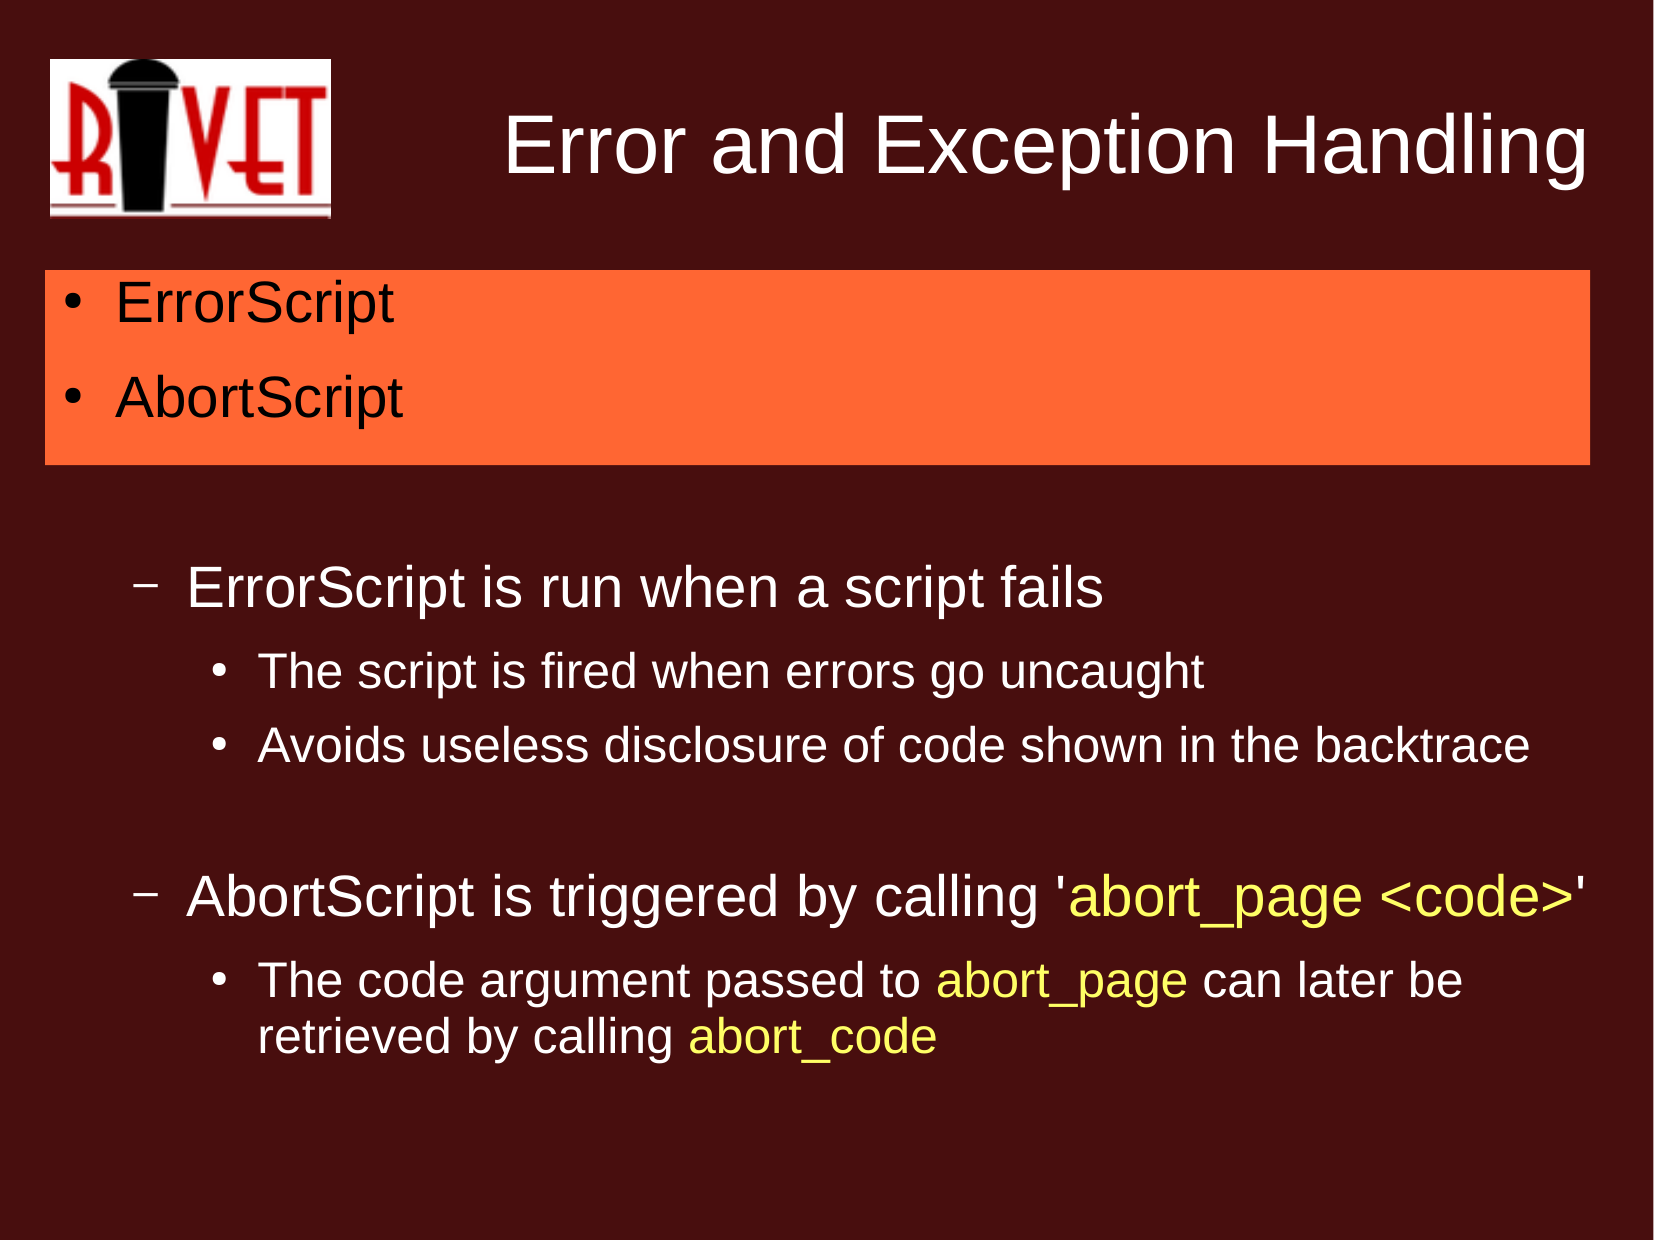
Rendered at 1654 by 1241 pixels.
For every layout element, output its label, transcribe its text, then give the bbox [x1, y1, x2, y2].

picture [50, 59, 331, 219]
list ErrorScript AbortScript [45, 270, 1591, 466]
title Error and Exception Handling [360, 49, 1591, 241]
list ErrorScript is run when a script fails The script is fired when errors go uncaught Avoids useless disclosure of code shown in the backtrace AbortScript is triggered by calling 'abort_page <code>' The code argument passed to abort_page can later be retrieved by calling abort_code [45, 555, 1591, 1186]
